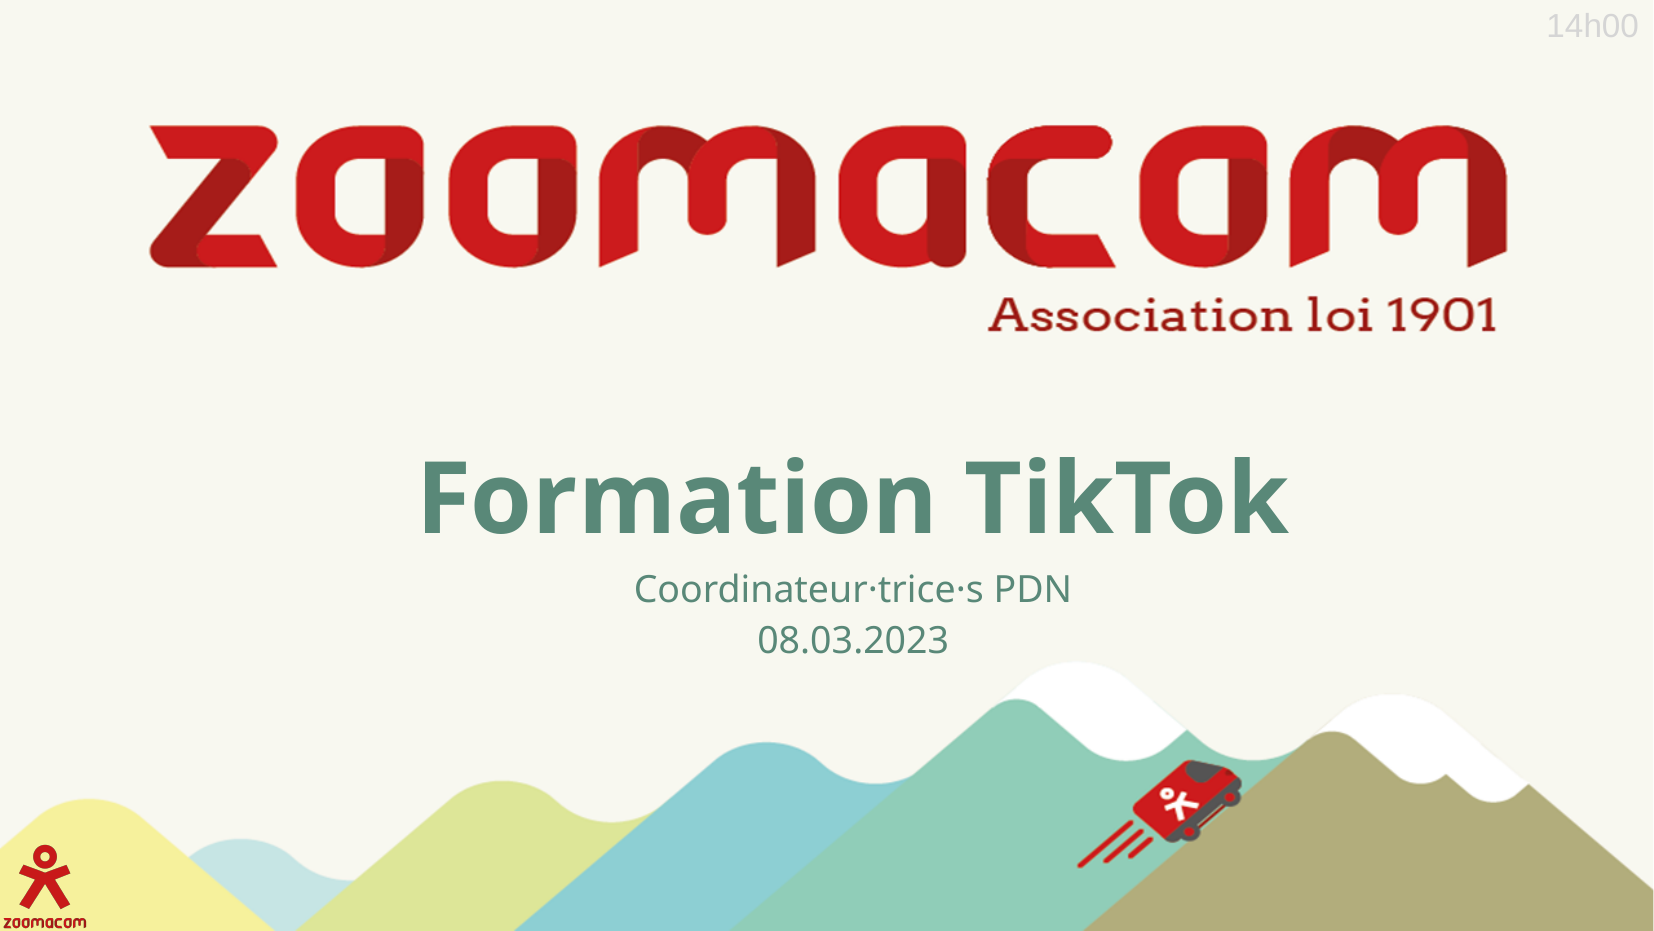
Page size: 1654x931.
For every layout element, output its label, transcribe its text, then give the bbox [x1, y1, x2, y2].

text_box 14h00 [1476, 0, 1654, 60]
text_box Formation TikTok Coordinateur·trice·s PDN 08.03.2023 [324, 419, 1382, 715]
picture [0, 0, 1654, 931]
